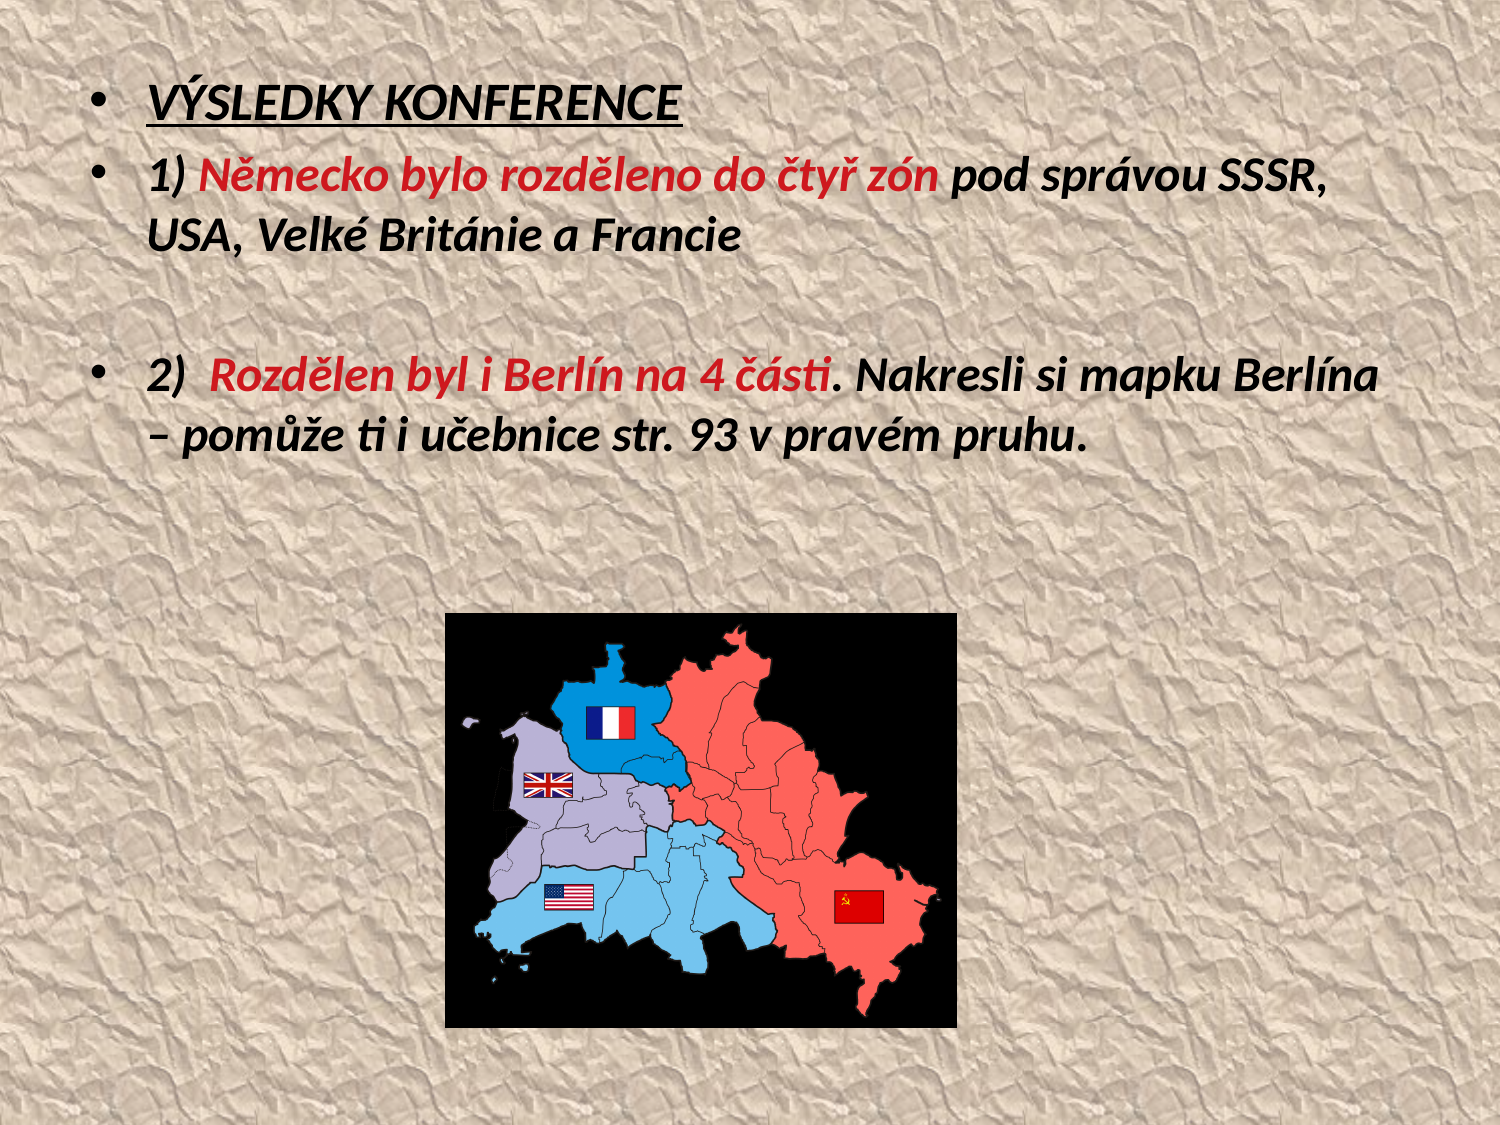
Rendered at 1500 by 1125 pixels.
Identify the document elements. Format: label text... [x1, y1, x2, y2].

text_box VÝSLEDKY KONFERENCE 1) Německo bylo rozděleno do čtyř zón pod správou SSSR, USA, Velké Británie a Francie 2) Rozdělen byl i Berlín na 4 části. Nakresli si mapku Berlína – pomůže ti i učebnice str. 93 v pravém pruhu. [75, 58, 1425, 1005]
picture [445, 613, 957, 1028]
